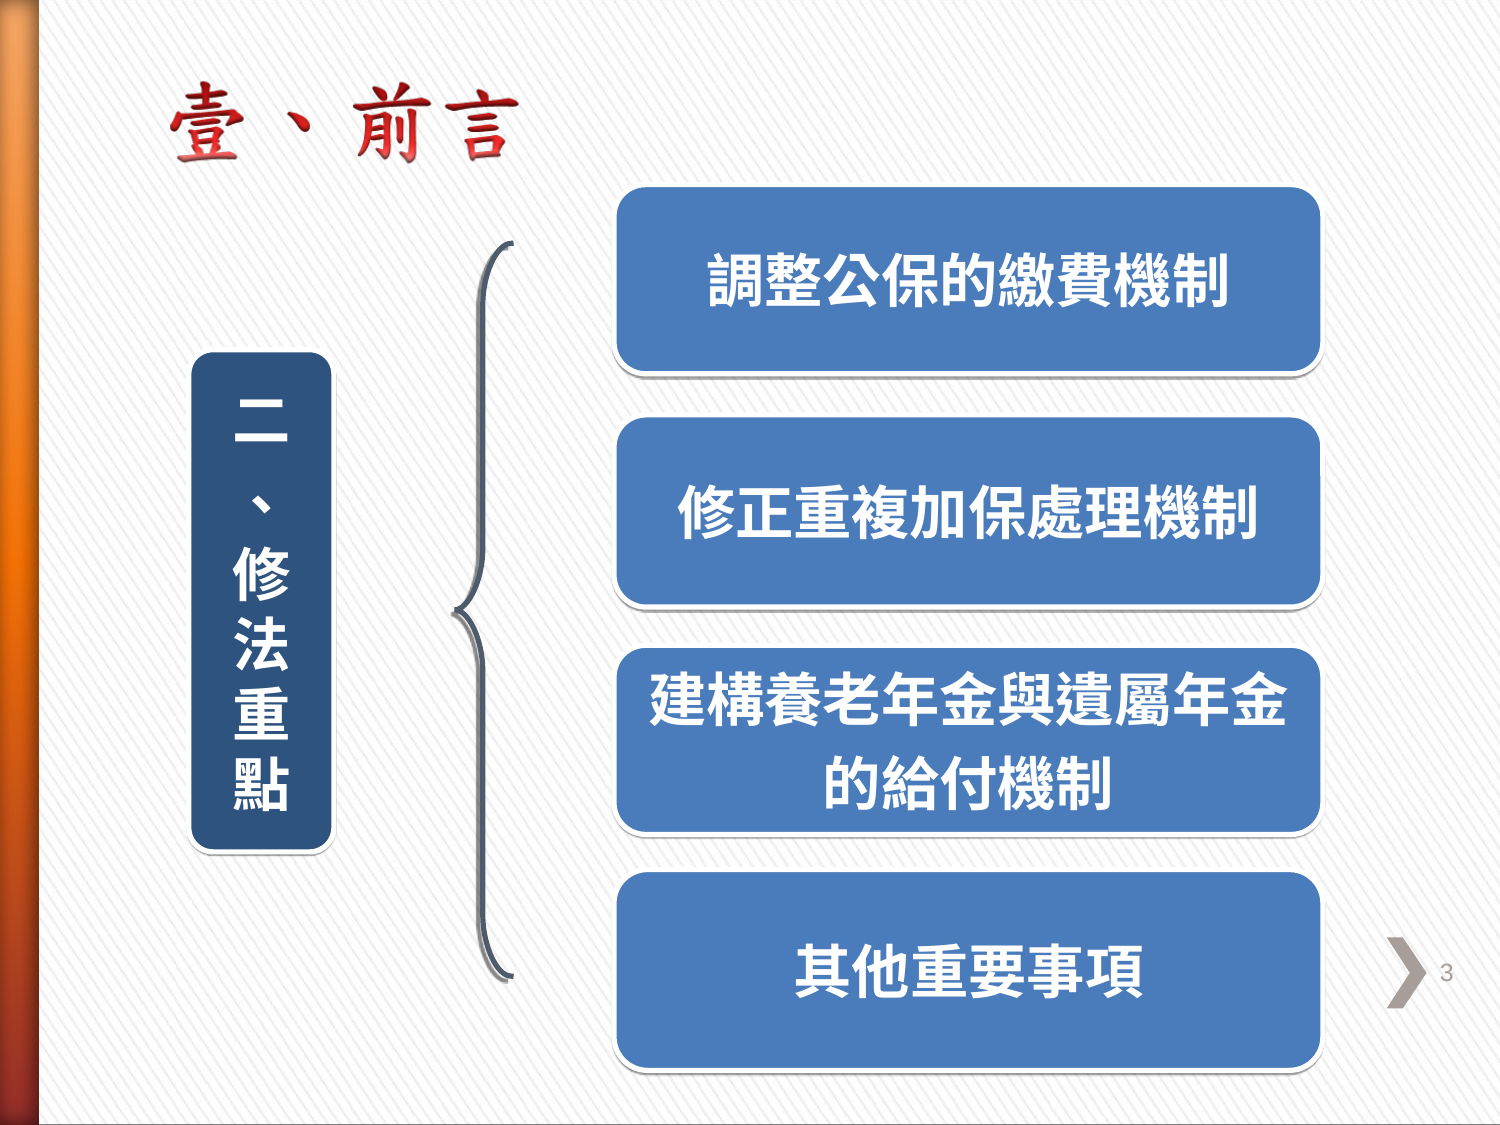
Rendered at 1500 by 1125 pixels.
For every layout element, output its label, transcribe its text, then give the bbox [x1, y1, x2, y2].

text_box 其他重要事項 [613, 869, 1323, 1071]
picture [0, 0, 1500, 1125]
text_box 建構養老年金與遺屬年金 的給付機制 [613, 645, 1323, 835]
text_box 修正重複加保處理機制 [613, 414, 1323, 608]
text_box 二 、修法重點 [188, 349, 334, 852]
text_box 調整公保的繳費機制 [613, 184, 1323, 374]
text_box <編號> [1425, 941, 1488, 1002]
